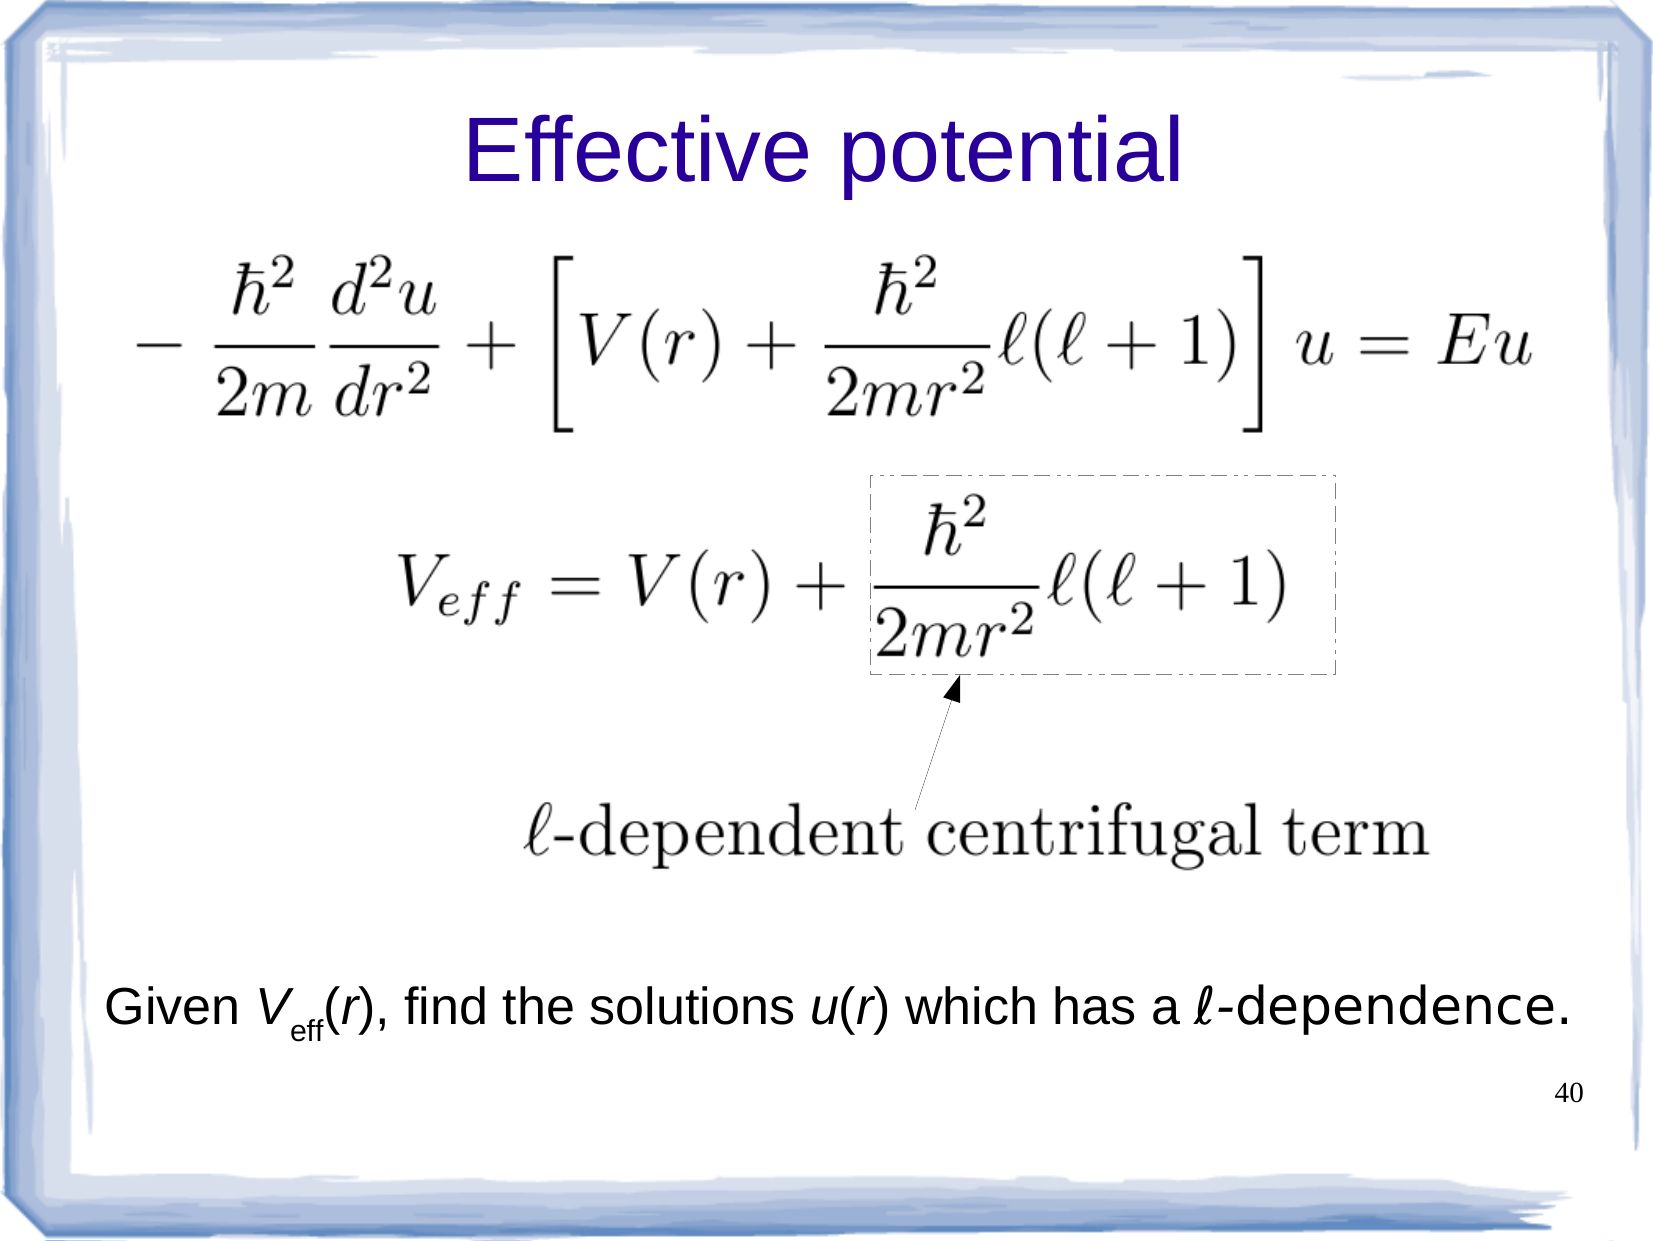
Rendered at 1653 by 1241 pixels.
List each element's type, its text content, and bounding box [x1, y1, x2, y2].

picture [0, 0, 1653, 1241]
text_box [870, 475, 1336, 675]
text_box Given Veff(r), find the solutions u(r) which has a ℓ-dependence. [90, 965, 1636, 1051]
title Effective potential [82, 49, 1567, 253]
